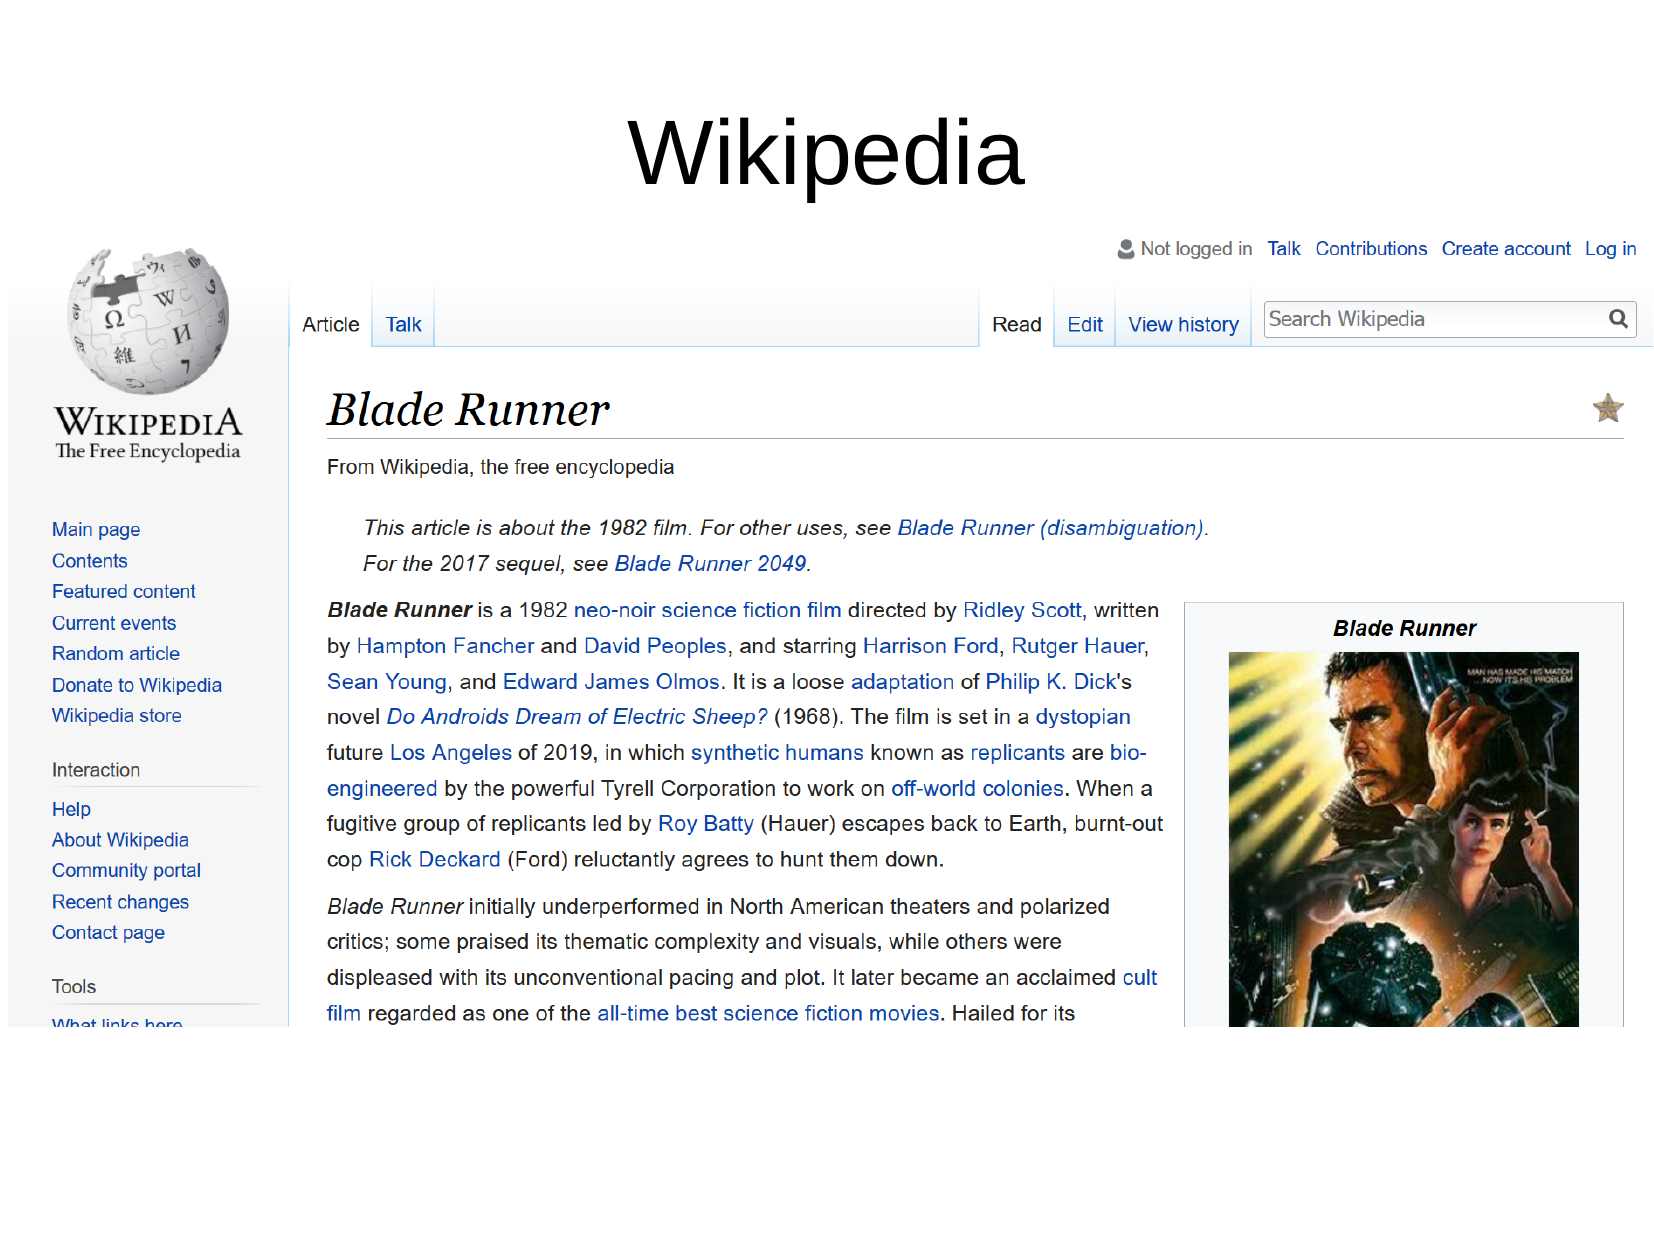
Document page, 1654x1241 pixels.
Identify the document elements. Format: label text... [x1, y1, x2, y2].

picture [8, 220, 1654, 1027]
title Wikipedia [82, 49, 1571, 220]
